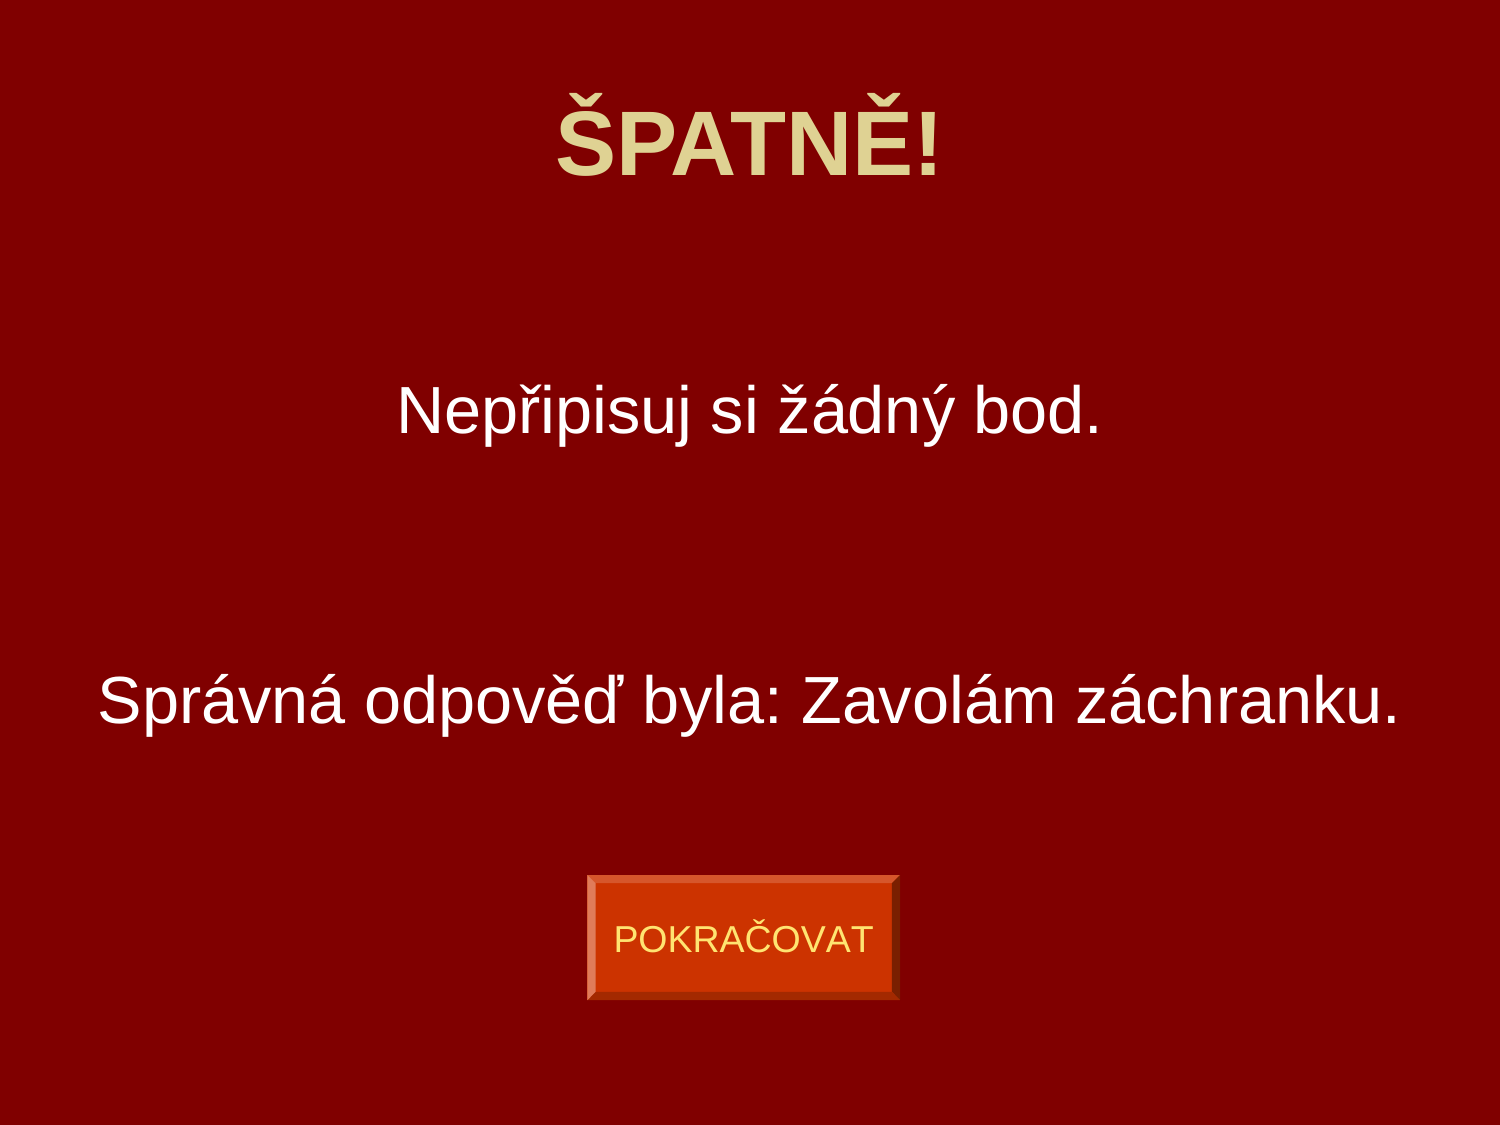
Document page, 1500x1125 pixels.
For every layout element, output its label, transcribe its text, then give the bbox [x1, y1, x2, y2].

list Nepřipisuj si žádný bod. Správná odpověď byla: Zavolám záchranku. [75, 262, 1426, 1006]
title ŠPATNĚ! [75, 45, 1426, 233]
text_box Postižený leží nehybně na zemi. [589, 875, 899, 884]
text_box POKRAČOVAT [596, 884, 891, 991]
